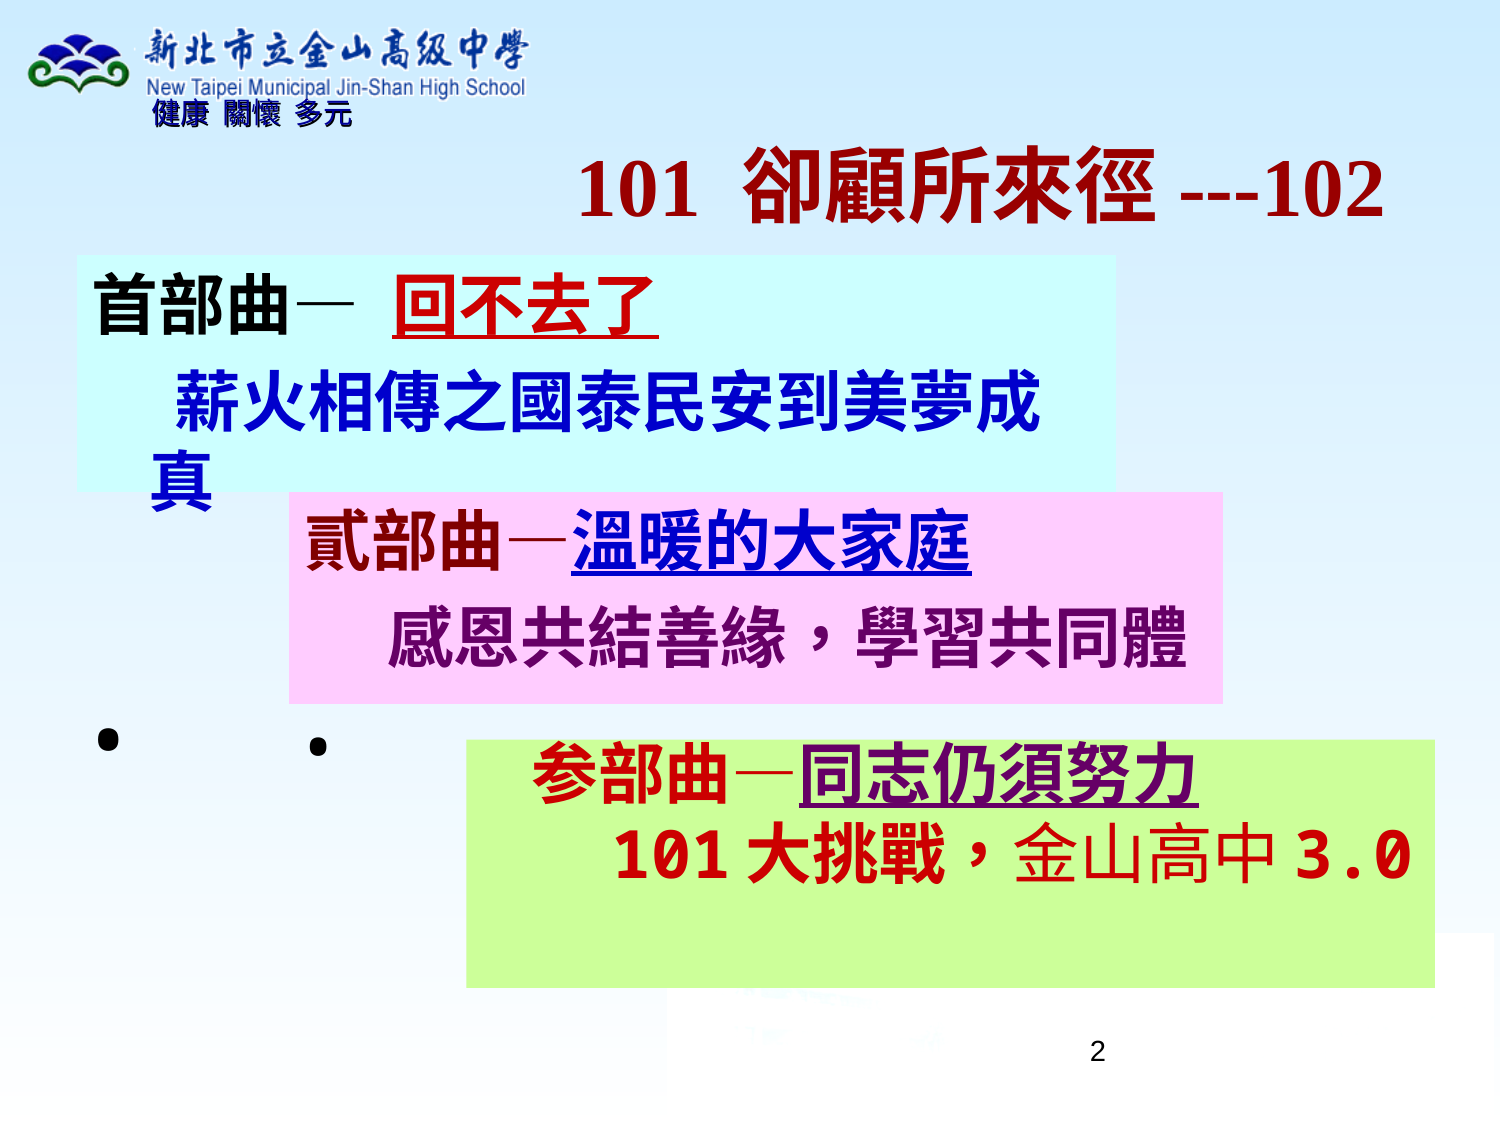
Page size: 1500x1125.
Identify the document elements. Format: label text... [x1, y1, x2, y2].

list 参部曲—同志仍須努力 101大挑戰，金山高中3.0 [466, 739, 1435, 988]
text_box 貳部曲—溫暖的大家庭 感恩共結善緣，學習共同體 [289, 492, 1223, 704]
text_box 101 卻顧所來徑---102 [561, 125, 1500, 241]
text_box 首部曲— 回不去了 薪火相傳之國泰民安到美夢成真 [77, 255, 1116, 492]
text_box [1074, 1024, 1426, 1103]
